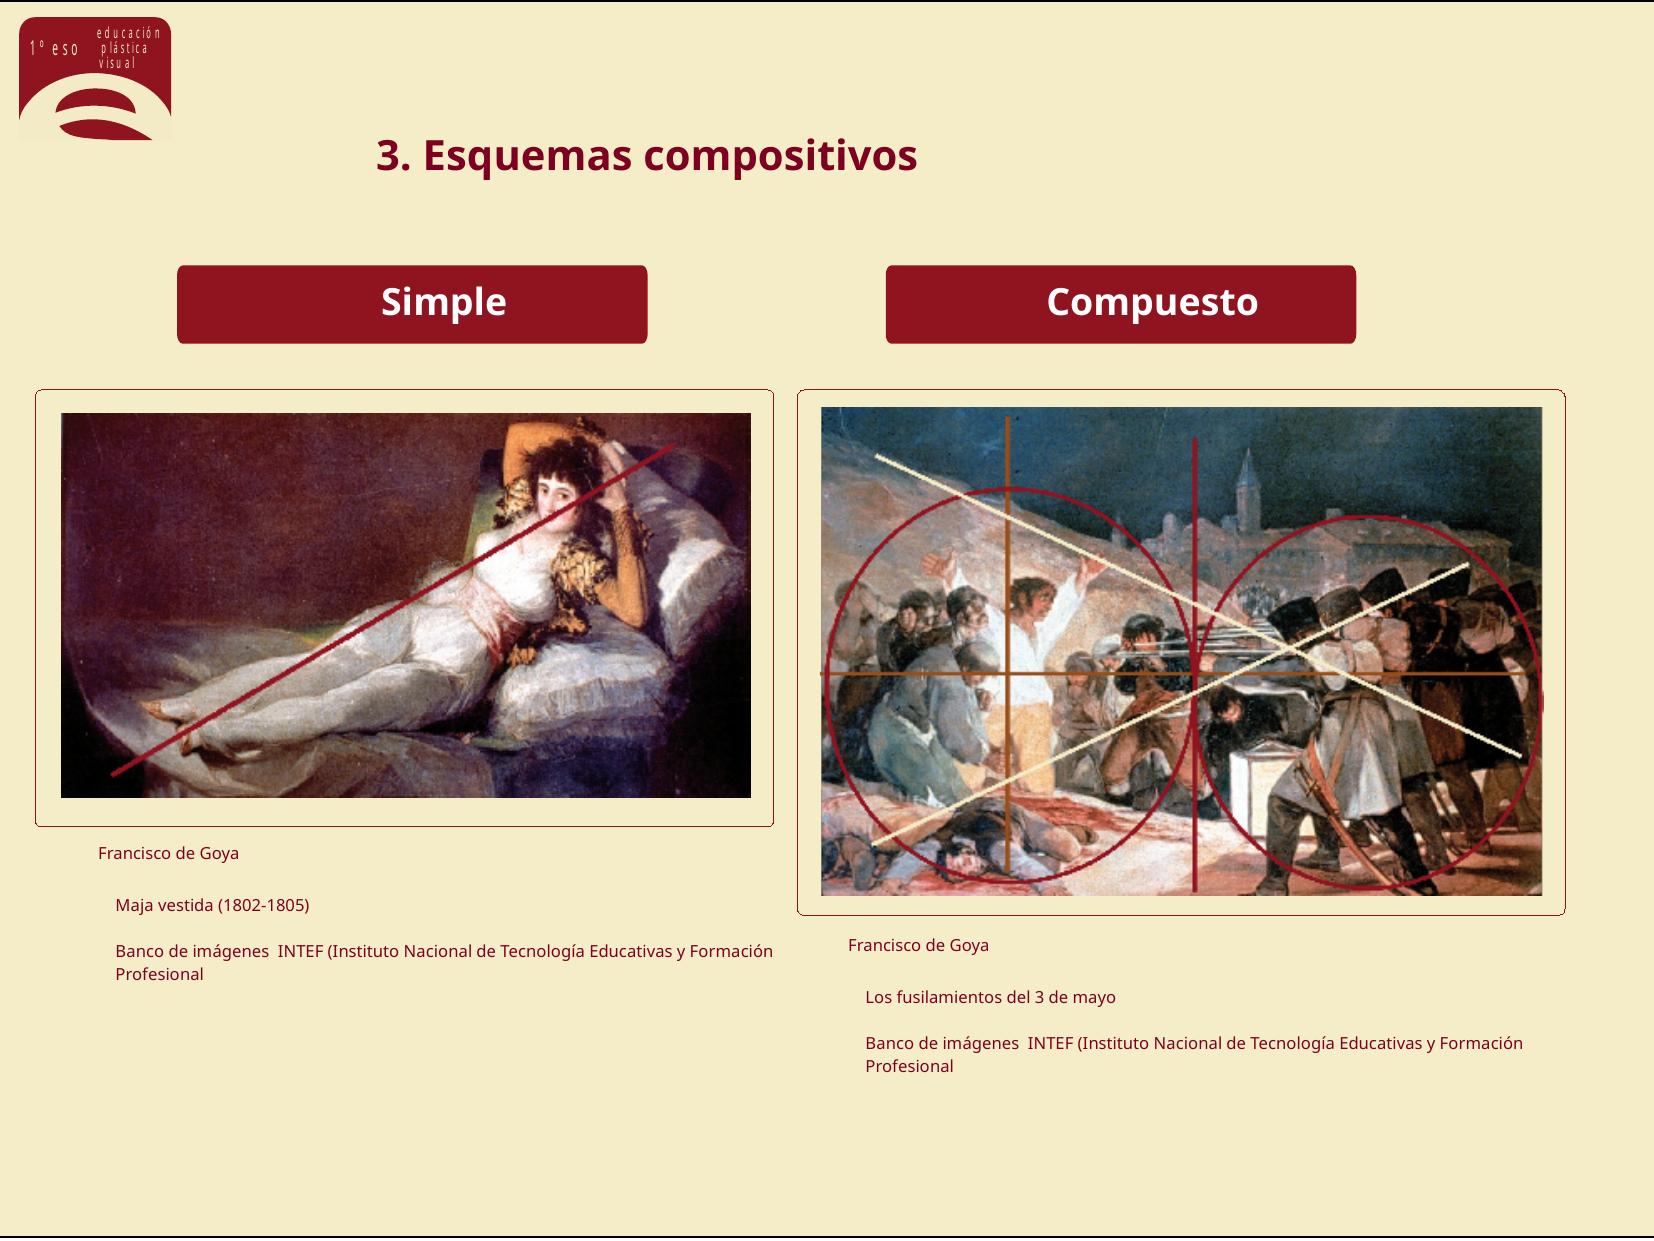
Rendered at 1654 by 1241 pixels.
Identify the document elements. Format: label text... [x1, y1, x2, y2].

text_box 3. Esquemas compositivos [350, 86, 1034, 148]
title Francisco de Goya Maja vestida (1802-1805) Banco de imágenes INTEF (Instituto Nacional de Tecnología Educativas y Formación Profesional [59, 829, 798, 1022]
subtitle [82, 290, 1571, 1109]
title Francisco de Goya Los fusilamientos del 3 de mayo Banco de imágenes INTEF (Instituto Nacional de Tecnología Educativas y Formación Profesional [809, 921, 1548, 1114]
picture [0, 0, 1654, 1241]
text_box Compuesto [915, 280, 1391, 373]
text_box Simple [206, 280, 682, 373]
